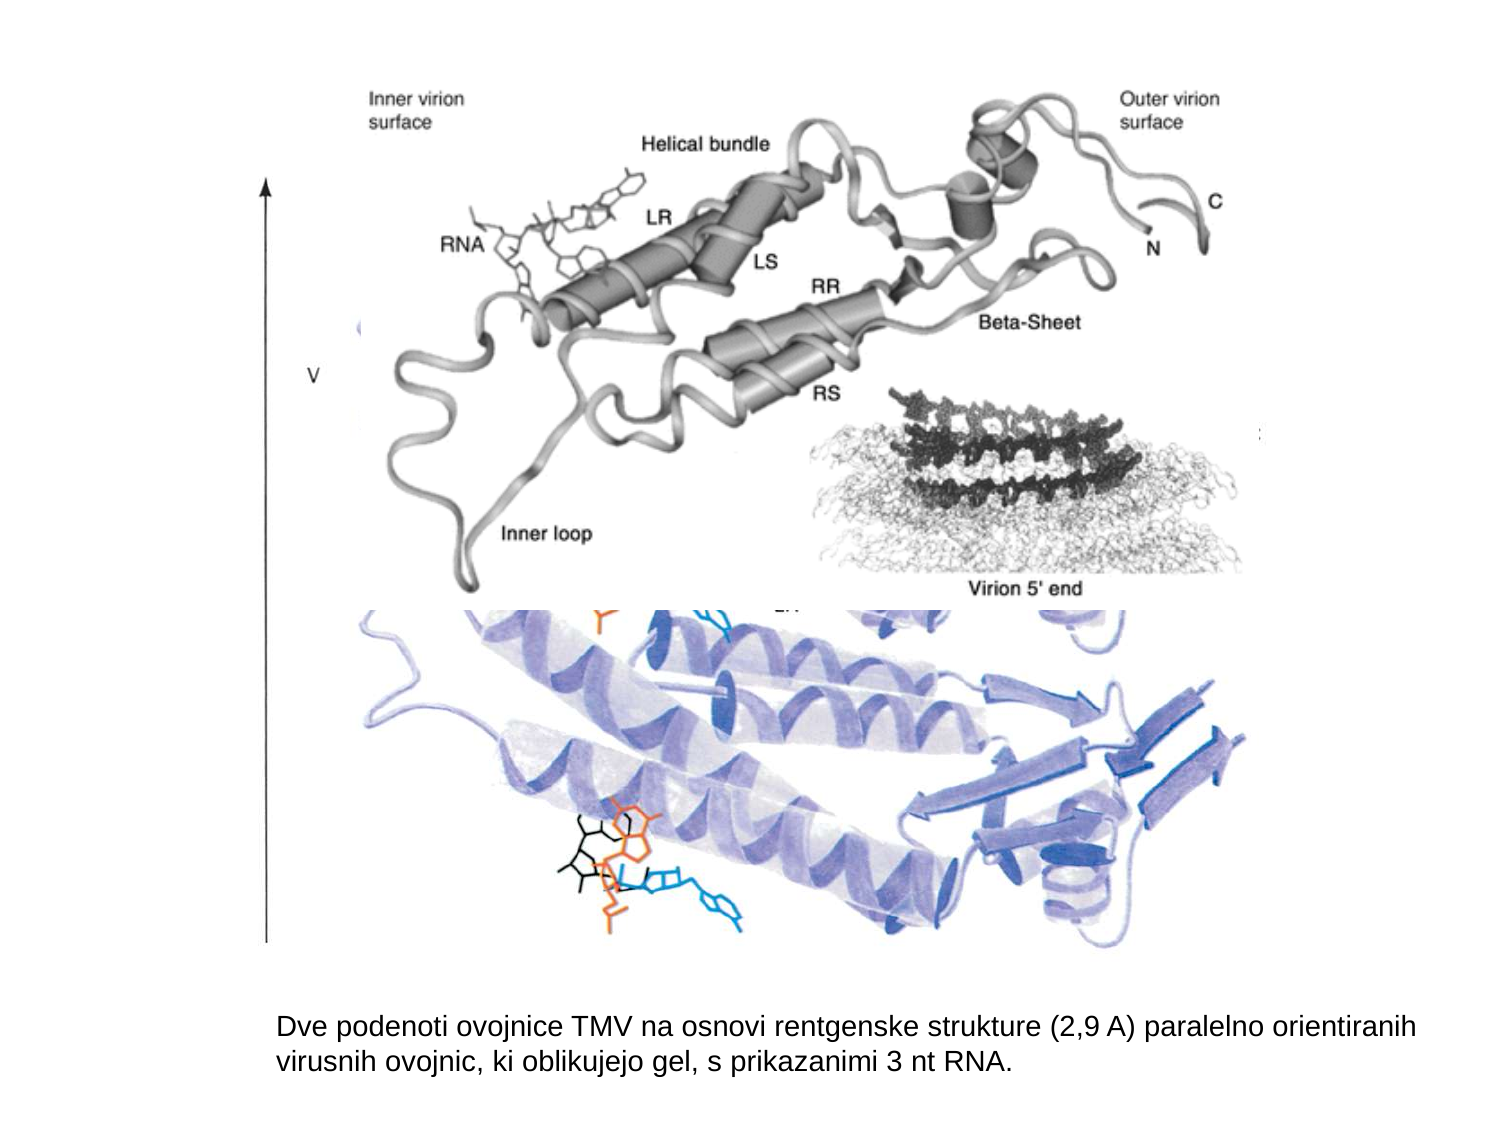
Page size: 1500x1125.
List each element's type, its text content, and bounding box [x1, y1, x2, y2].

picture [242, 78, 1273, 969]
text_box Dve podenoti ovojnice TMV na osnovi rentgenske strukture (2,9 A) paralelno orientiranih virusnih ovojnic, ki oblikujejo gel, s prikazanimi 3 nt RNA. [261, 999, 1442, 1085]
